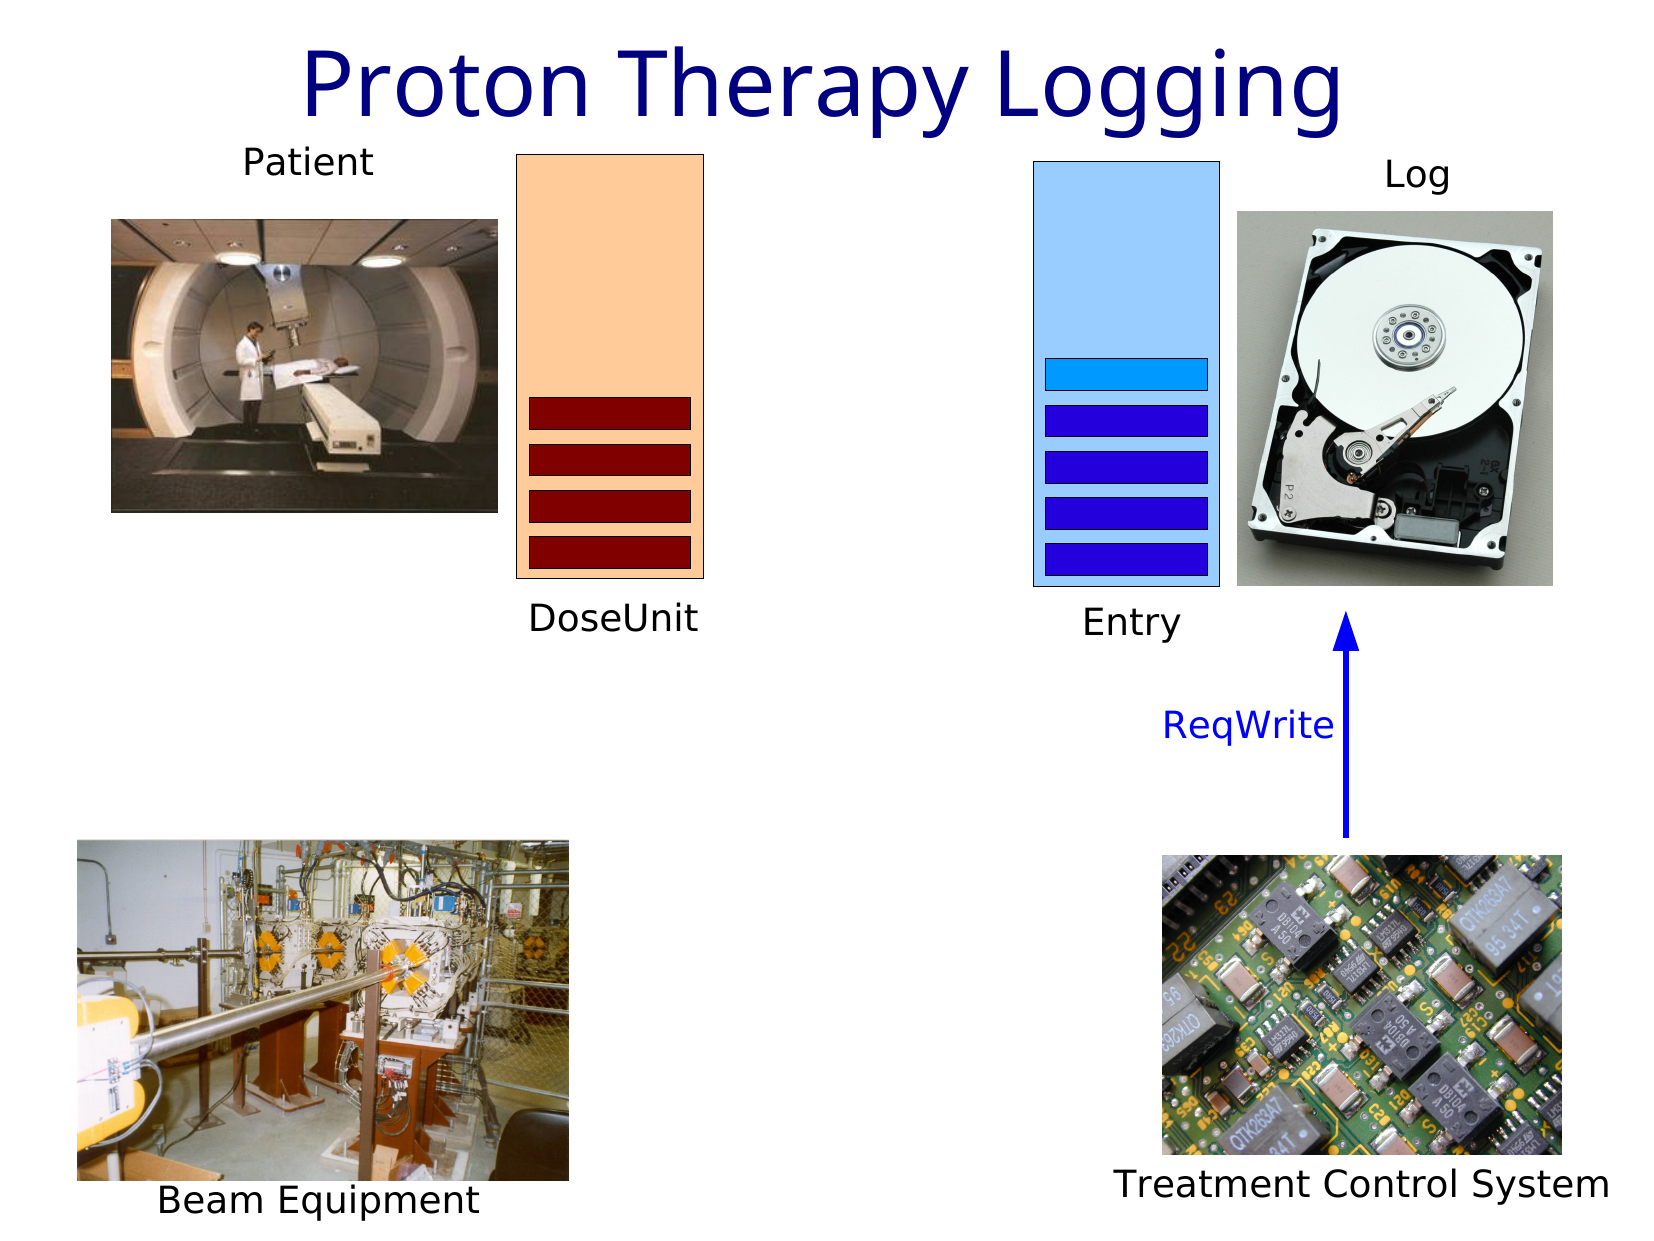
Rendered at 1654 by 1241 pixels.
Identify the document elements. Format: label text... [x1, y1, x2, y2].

title Proton Therapy Logging [79, 14, 1568, 148]
picture [77, 839, 569, 1181]
picture [1237, 211, 1553, 586]
text_box Log [1369, 145, 1465, 204]
picture [111, 219, 498, 513]
text_box ReqWrite [1147, 696, 1343, 755]
text_box Patient [227, 133, 387, 192]
picture [1162, 855, 1562, 1155]
text_box Treatment Control System [1098, 1155, 1616, 1215]
text_box DoseUnit [513, 589, 710, 648]
text_box [1033, 161, 1220, 587]
text_box Entry [1067, 593, 1195, 652]
text_box Beam Equipment [141, 1171, 489, 1231]
text_box [516, 154, 704, 579]
